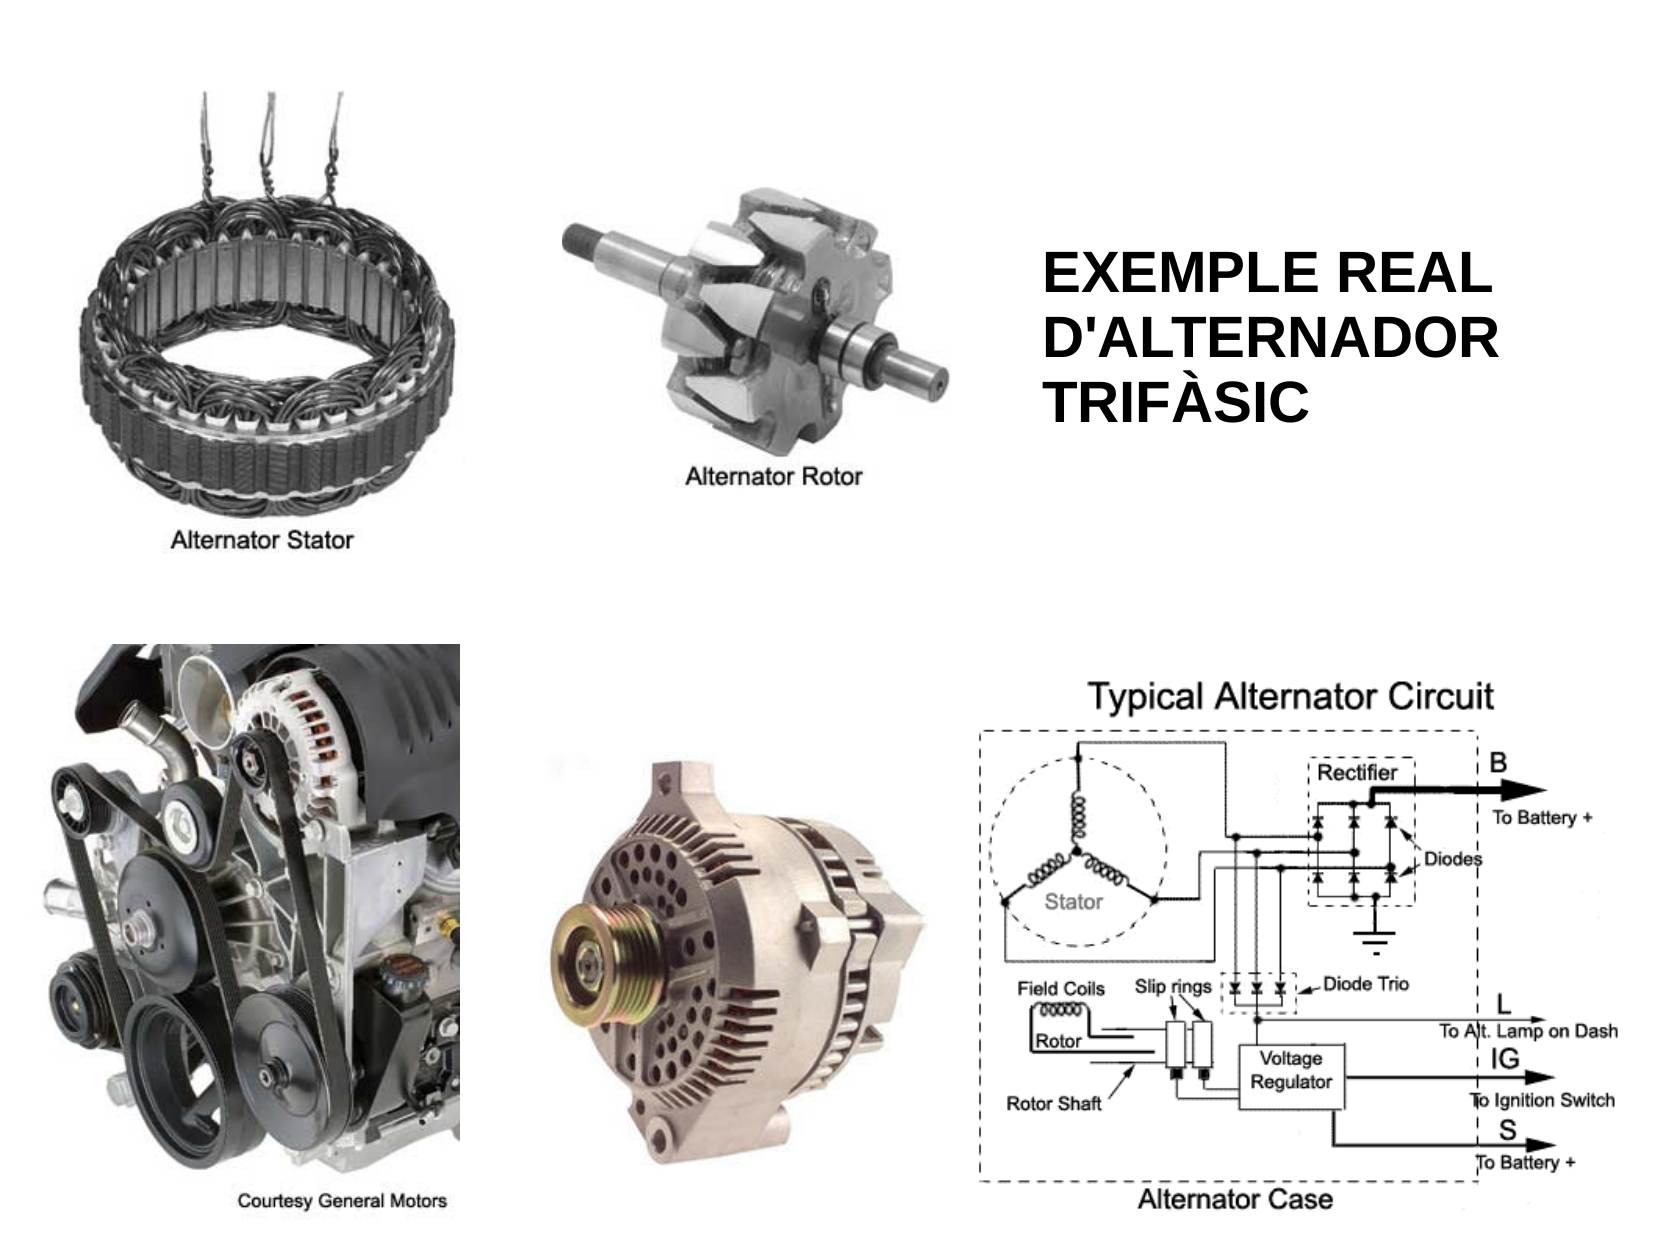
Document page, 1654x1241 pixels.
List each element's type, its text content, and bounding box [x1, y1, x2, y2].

picture [967, 674, 1646, 1223]
picture [74, 90, 466, 556]
text_box EXEMPLE REAL D'ALTERNADOR TRIFÀSIC [1027, 232, 1628, 443]
picture [562, 187, 954, 493]
picture [540, 752, 931, 1171]
picture [30, 644, 460, 1220]
